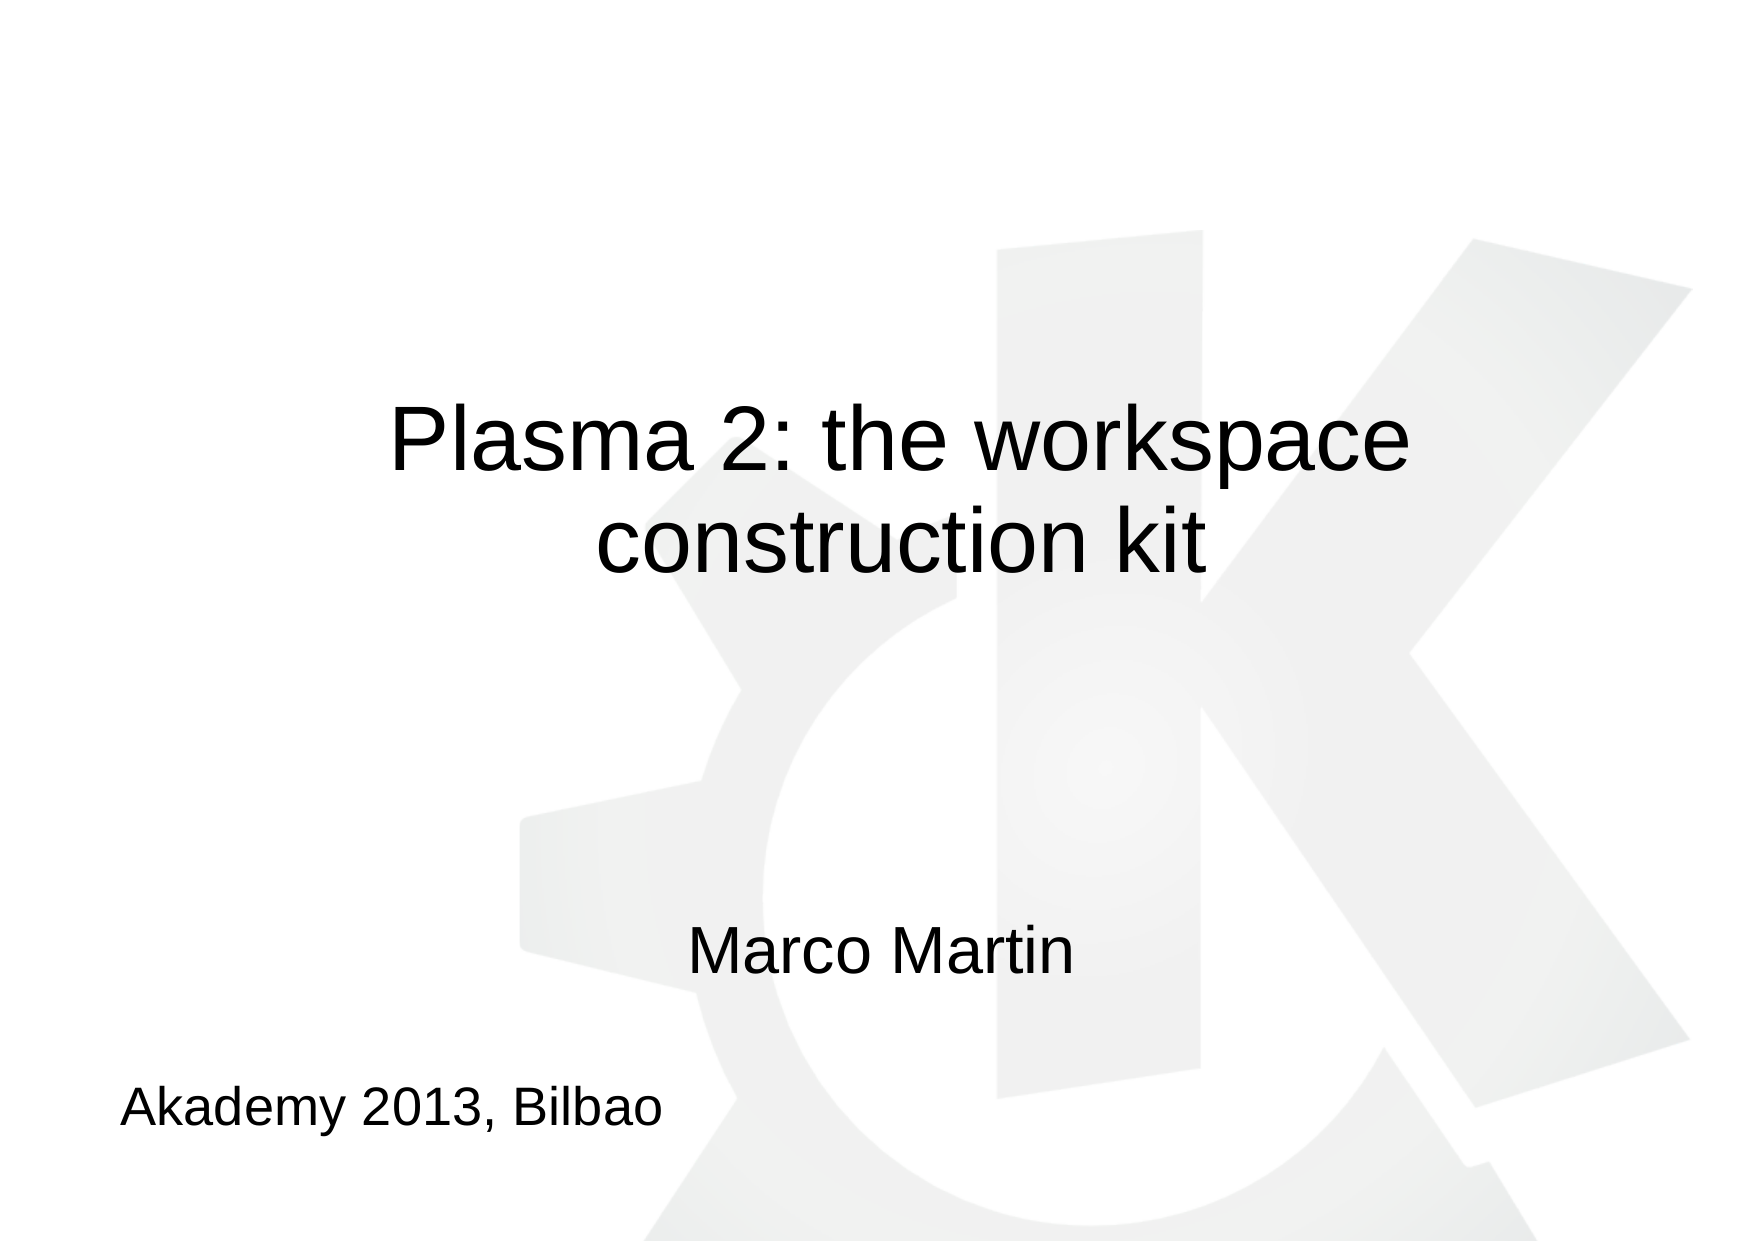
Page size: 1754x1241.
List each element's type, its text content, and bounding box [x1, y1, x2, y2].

text_box Marco Martin [480, 905, 1284, 1037]
text_box Akademy 2013, Bilbao [105, 1068, 955, 1181]
picture [519, 230, 1693, 1241]
text_box Plasma 2: the workspace construction kit [165, 379, 1639, 812]
